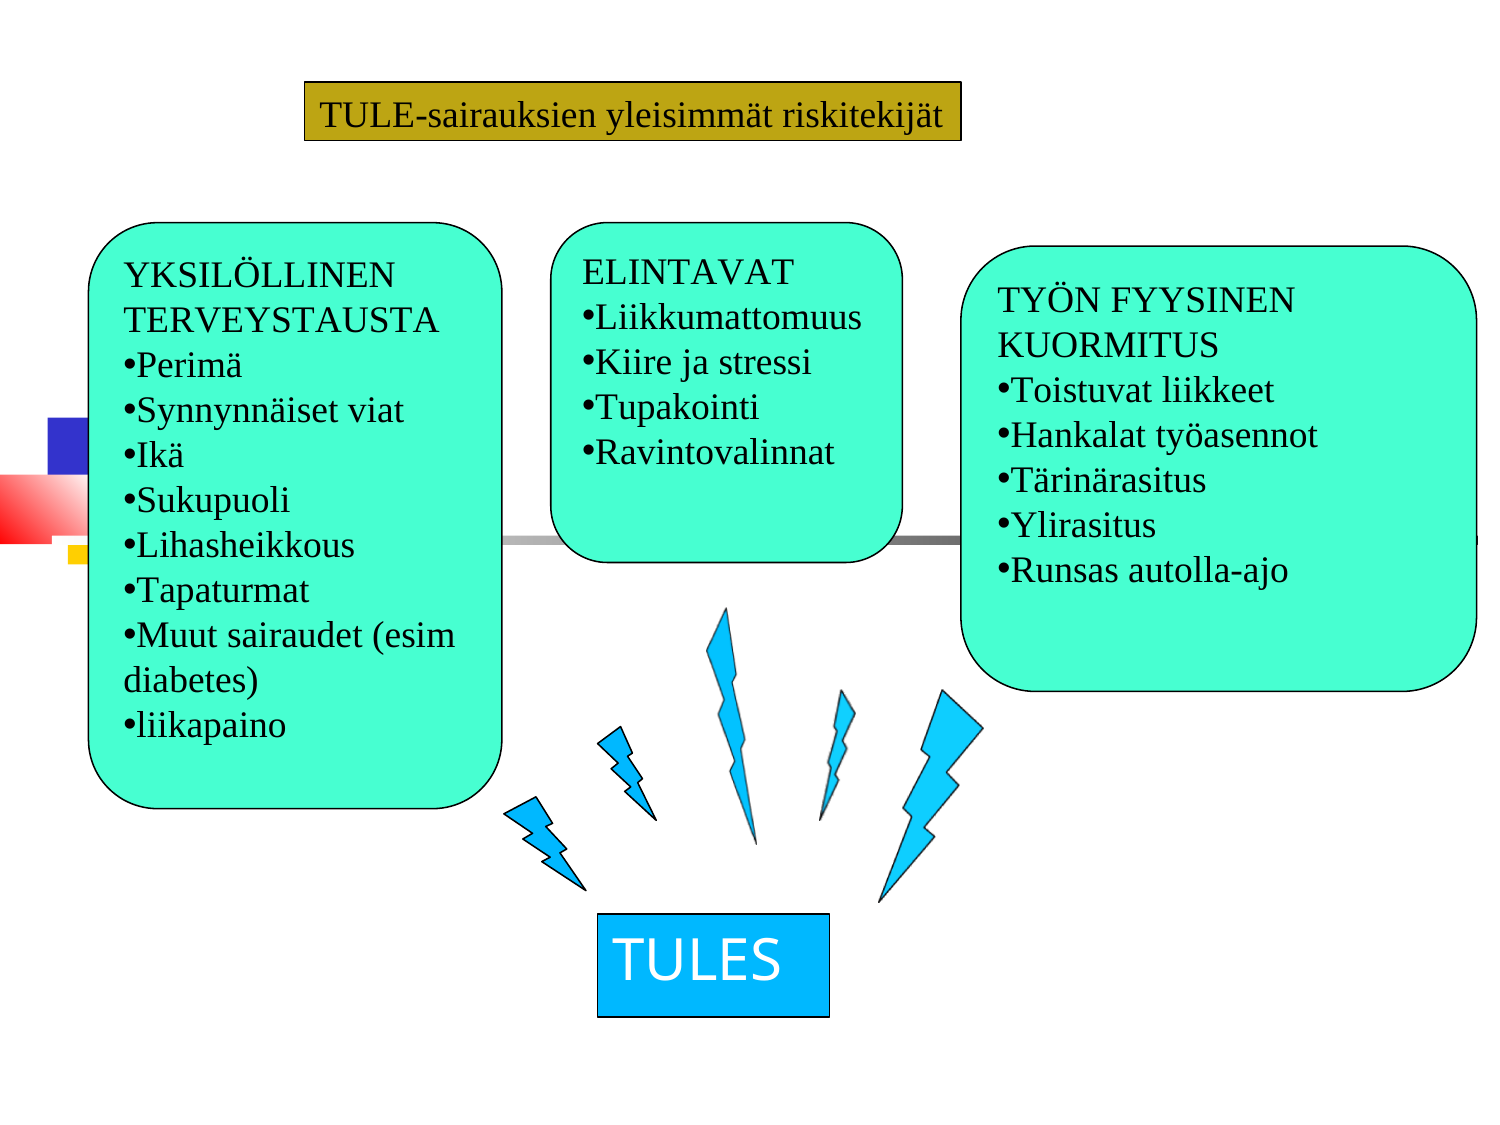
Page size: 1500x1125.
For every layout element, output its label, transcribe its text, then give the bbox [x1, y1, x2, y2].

text_box TULES [597, 914, 830, 1018]
text_box TYÖN FYYSINEN KUORMITUS Toistuvat liikkeet Hankalat työasennot Tärinärasitus Ylirasitus Runsas autolla-ajo [960, 246, 1477, 692]
text_box YKSILÖLLINEN TERVEYSTAUSTA Perimä Synnynnäiset viat Ikä Sukupuoli Lihasheikkous Tapaturmat Muut sairaudet (esim diabetes) liikapaino [88, 222, 502, 809]
picture [704, 605, 759, 847]
text_box [597, 726, 657, 821]
picture [817, 687, 858, 823]
text_box [503, 796, 586, 891]
text_box TULE-sairauksien yleisimmät riskitekijät [304, 82, 961, 141]
picture [876, 687, 986, 905]
text_box ELINTAVAT Liikkumattomuus Kiire ja stressi Tupakointi Ravintovalinnat [550, 222, 903, 563]
text_box TUES [375, 878, 699, 940]
